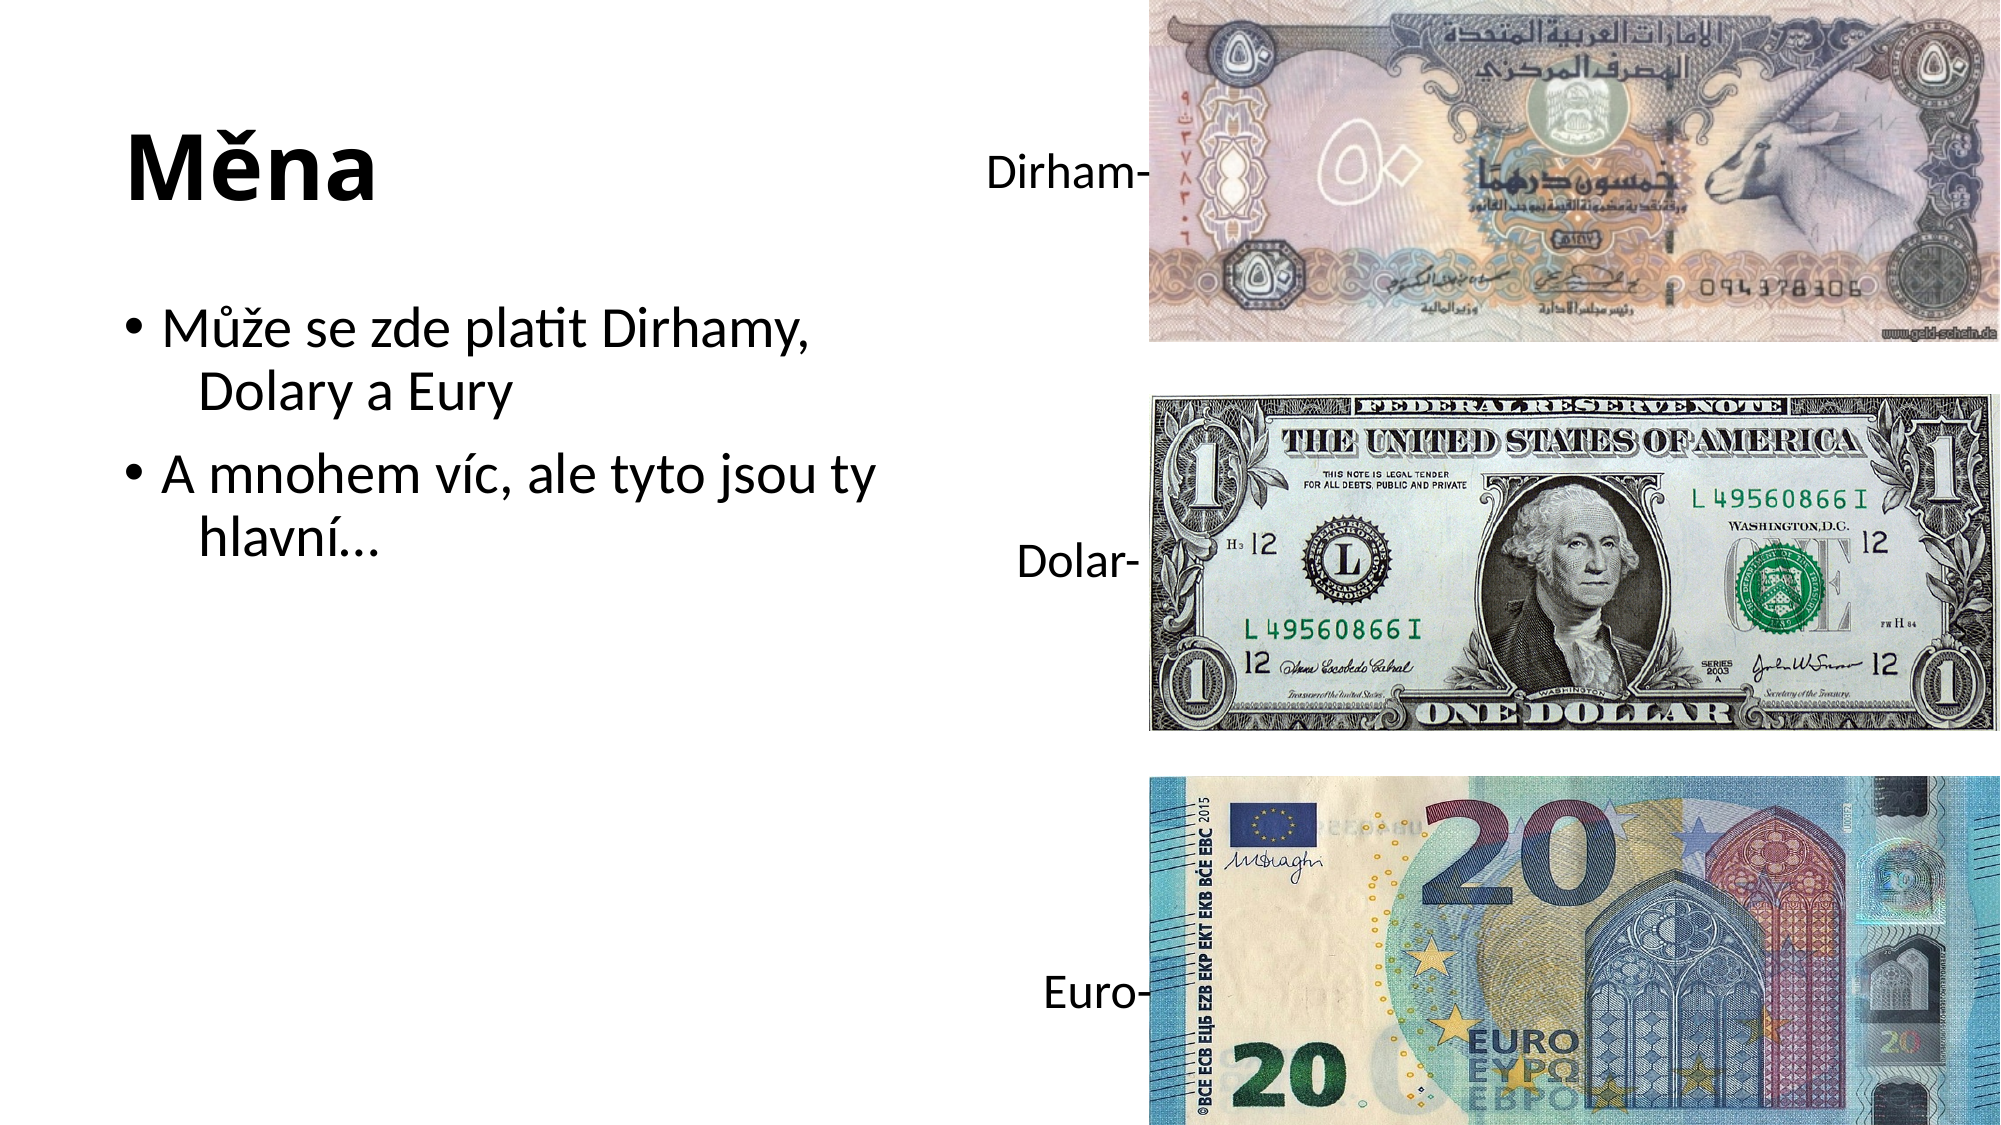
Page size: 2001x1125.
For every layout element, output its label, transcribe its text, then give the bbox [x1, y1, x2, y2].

text_box Euro- [1028, 950, 1351, 1027]
picture [1149, 394, 2000, 731]
list Může se zde platit Dirhamy, Dolary a Eury A mnohem víc, ale tyto jsou ty hlavní… [108, 289, 959, 631]
text_box Dirham- [971, 130, 1329, 207]
text_box Dolar- [1001, 519, 1515, 596]
picture [1149, 0, 2000, 342]
picture [1149, 776, 2000, 1125]
title Měna [108, 62, 1149, 280]
